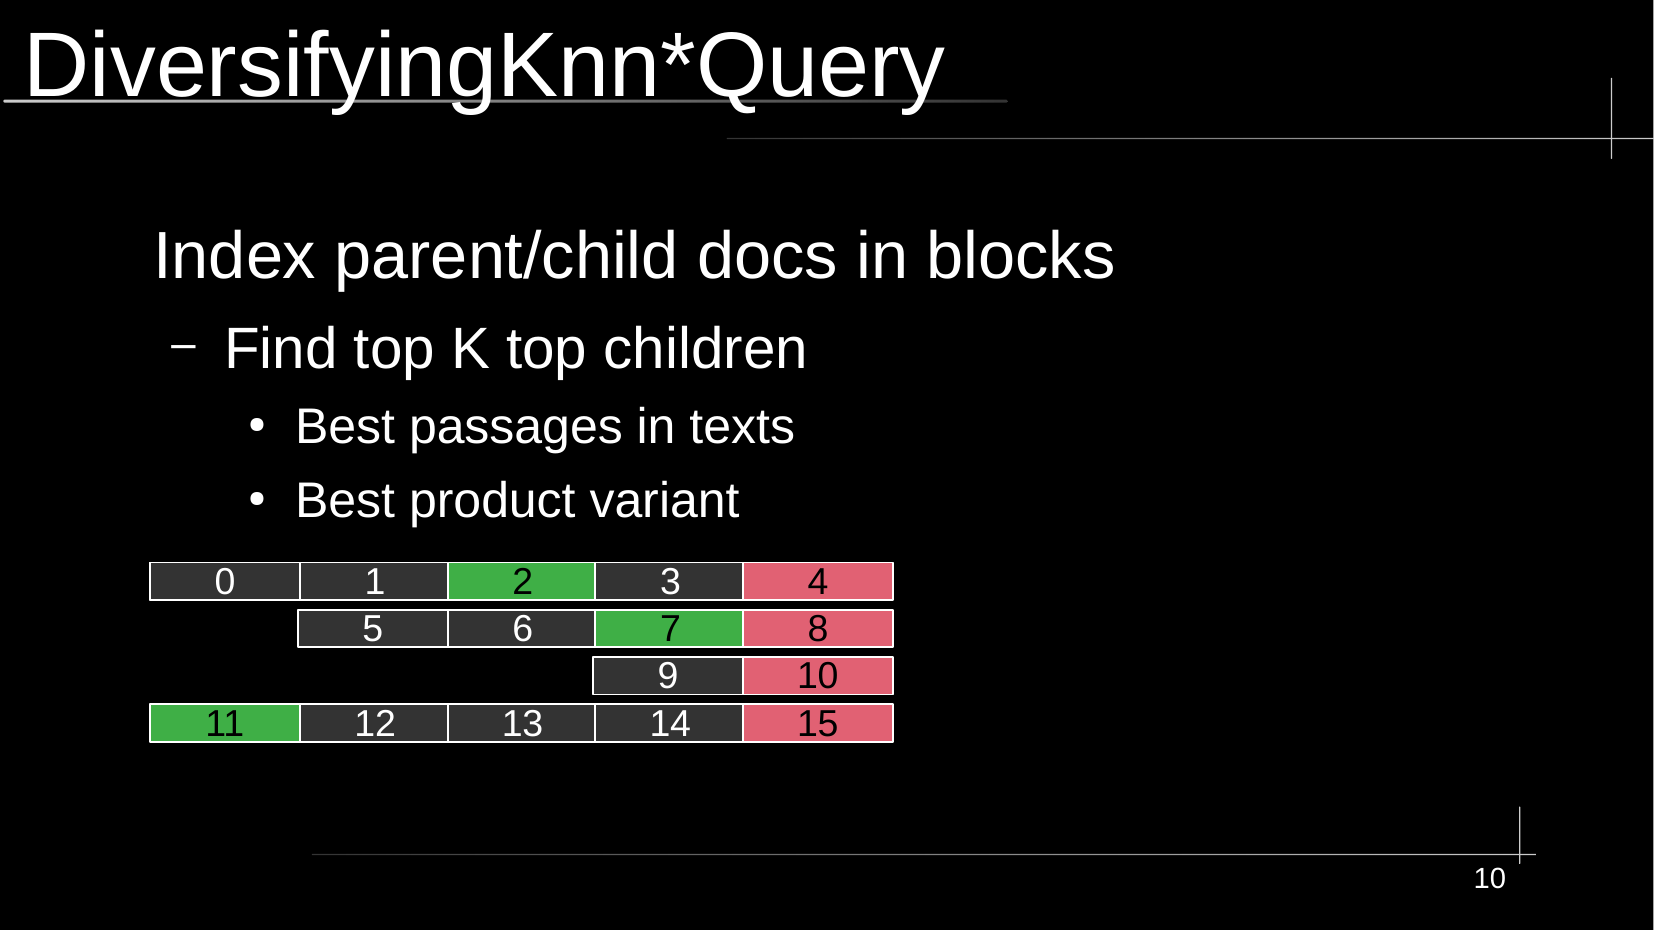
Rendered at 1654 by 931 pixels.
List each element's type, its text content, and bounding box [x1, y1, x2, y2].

text_box 14 [595, 704, 742, 742]
text_box 11 [150, 704, 301, 742]
text_box 12 [301, 704, 447, 742]
text_box 3 [595, 562, 742, 600]
text_box 6 [448, 609, 595, 648]
list Index parent/child docs in blocks Find top K top children Best passages in texts Best product variant [82, 217, 1538, 563]
text_box 2 [447, 562, 595, 600]
text_box 8 [742, 609, 893, 648]
text_box 4 [742, 562, 893, 600]
text_box 7 [595, 609, 742, 648]
title DiversifyingKnn*Query [23, 11, 1589, 119]
text_box 5 [297, 609, 448, 648]
text_box 1 [301, 562, 447, 600]
text_box 13 [447, 704, 595, 742]
text_box 0 [150, 562, 301, 600]
text_box 10 [743, 656, 893, 695]
text_box 15 [742, 704, 893, 742]
text_box 9 [592, 656, 743, 695]
